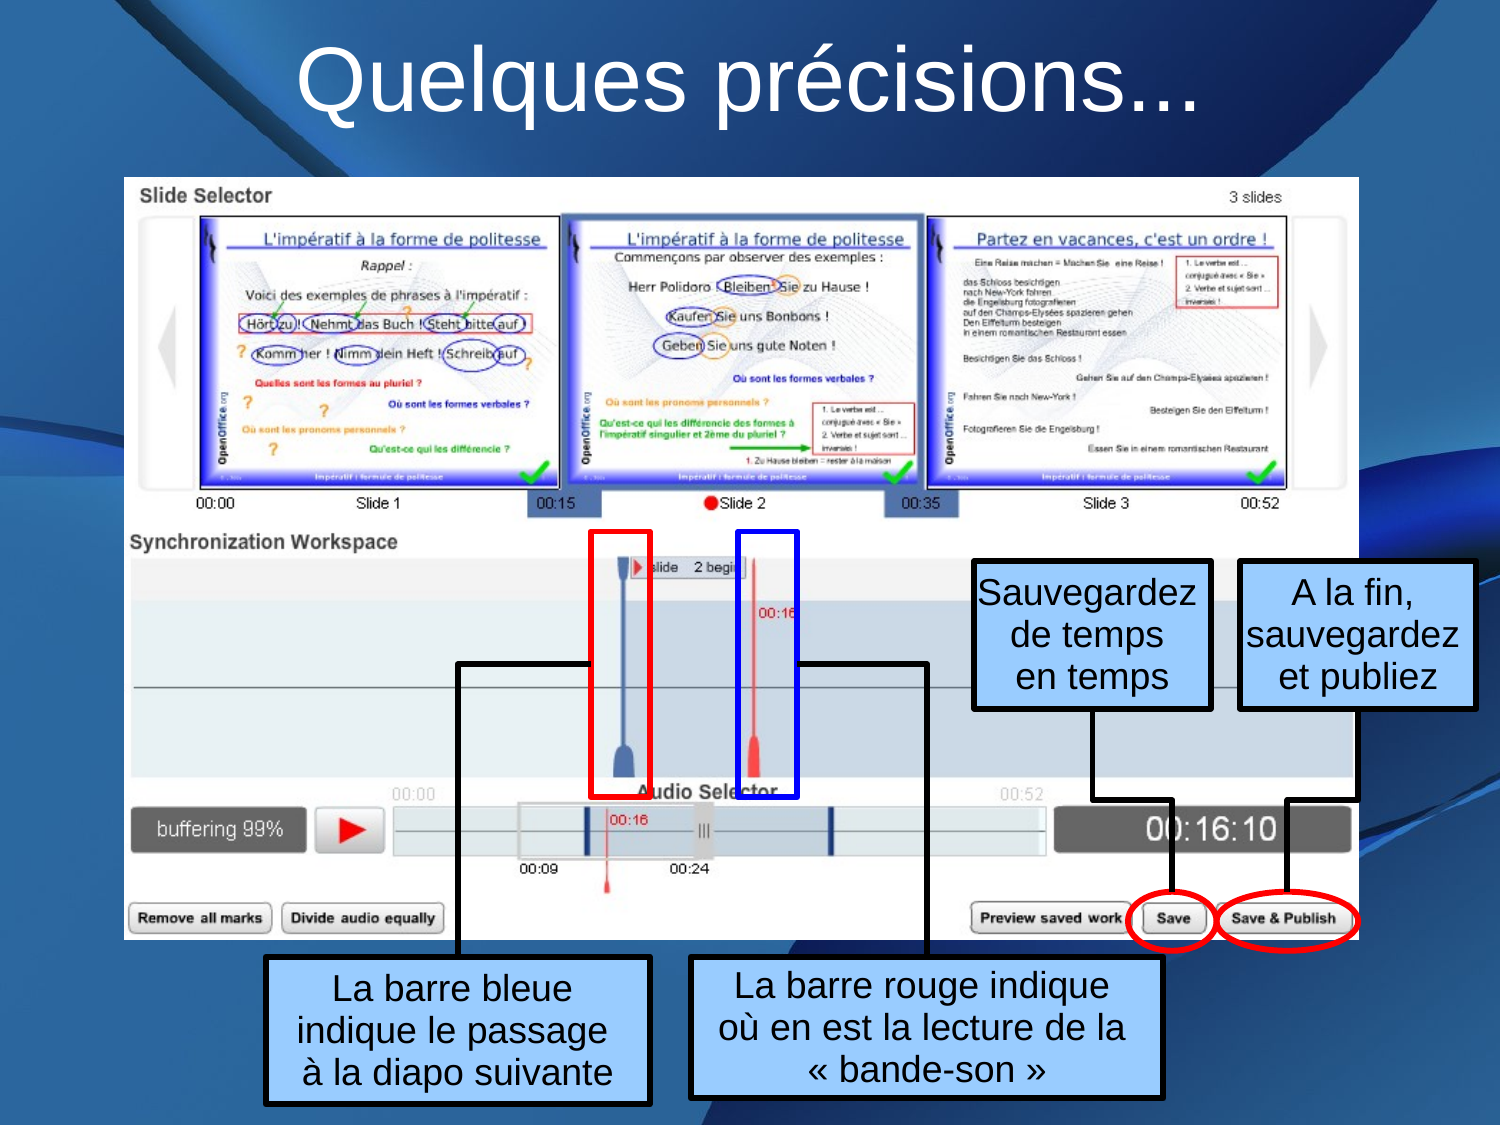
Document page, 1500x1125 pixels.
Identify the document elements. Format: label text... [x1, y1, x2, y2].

text_box A la fin, sauvegardez et publiez [1240, 561, 1477, 709]
text_box La barre bleue indique le passage à la diapo suivante [265, 956, 650, 1105]
title Quelques précisions... [75, 0, 1425, 167]
text_box La barre rouge indique où en est la lecture de la « bande-son » [690, 956, 1164, 1099]
picture [0, 0, 1500, 1125]
text_box Sauvegardez de temps en temps [974, 561, 1211, 709]
